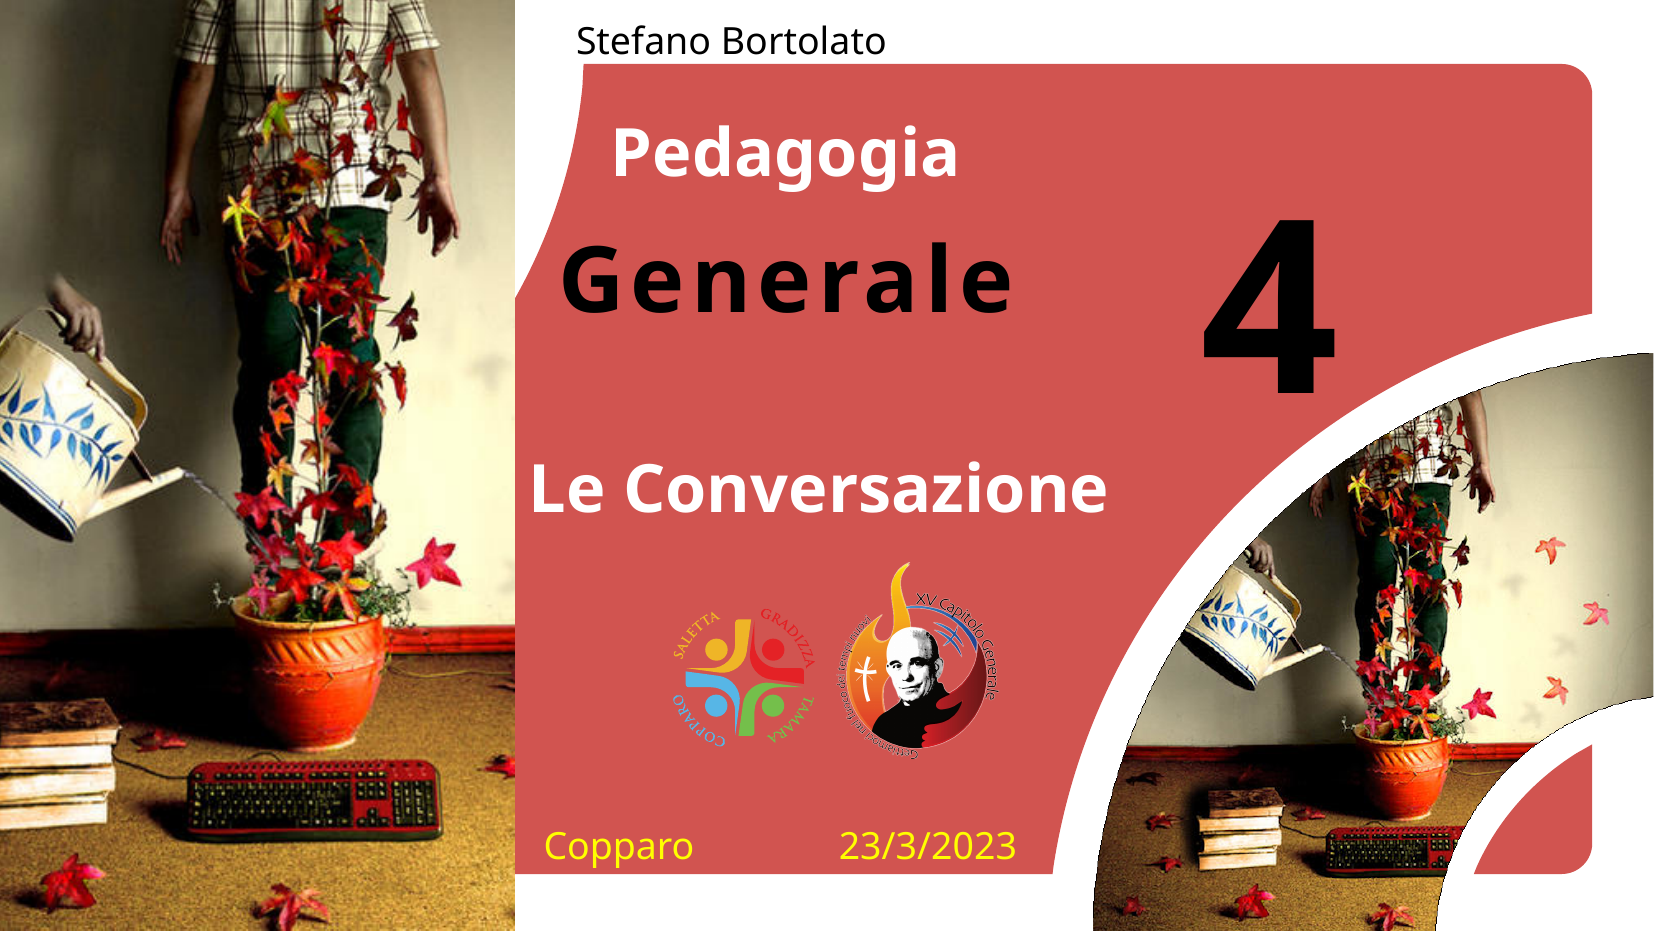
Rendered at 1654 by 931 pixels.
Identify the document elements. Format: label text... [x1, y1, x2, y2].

text_box Stefano Bortolato [561, 9, 903, 70]
text_box Generale [543, 194, 1595, 372]
picture [0, 0, 515, 931]
text_box Copparo 23/3/2023 [528, 814, 1033, 875]
picture [1093, 353, 1654, 931]
text_box 4 [1185, 211, 1363, 419]
picture [673, 608, 815, 747]
text_box Pedagogia [595, 105, 1415, 205]
text_box Le Conversazione [513, 442, 1450, 541]
picture [835, 562, 1000, 759]
